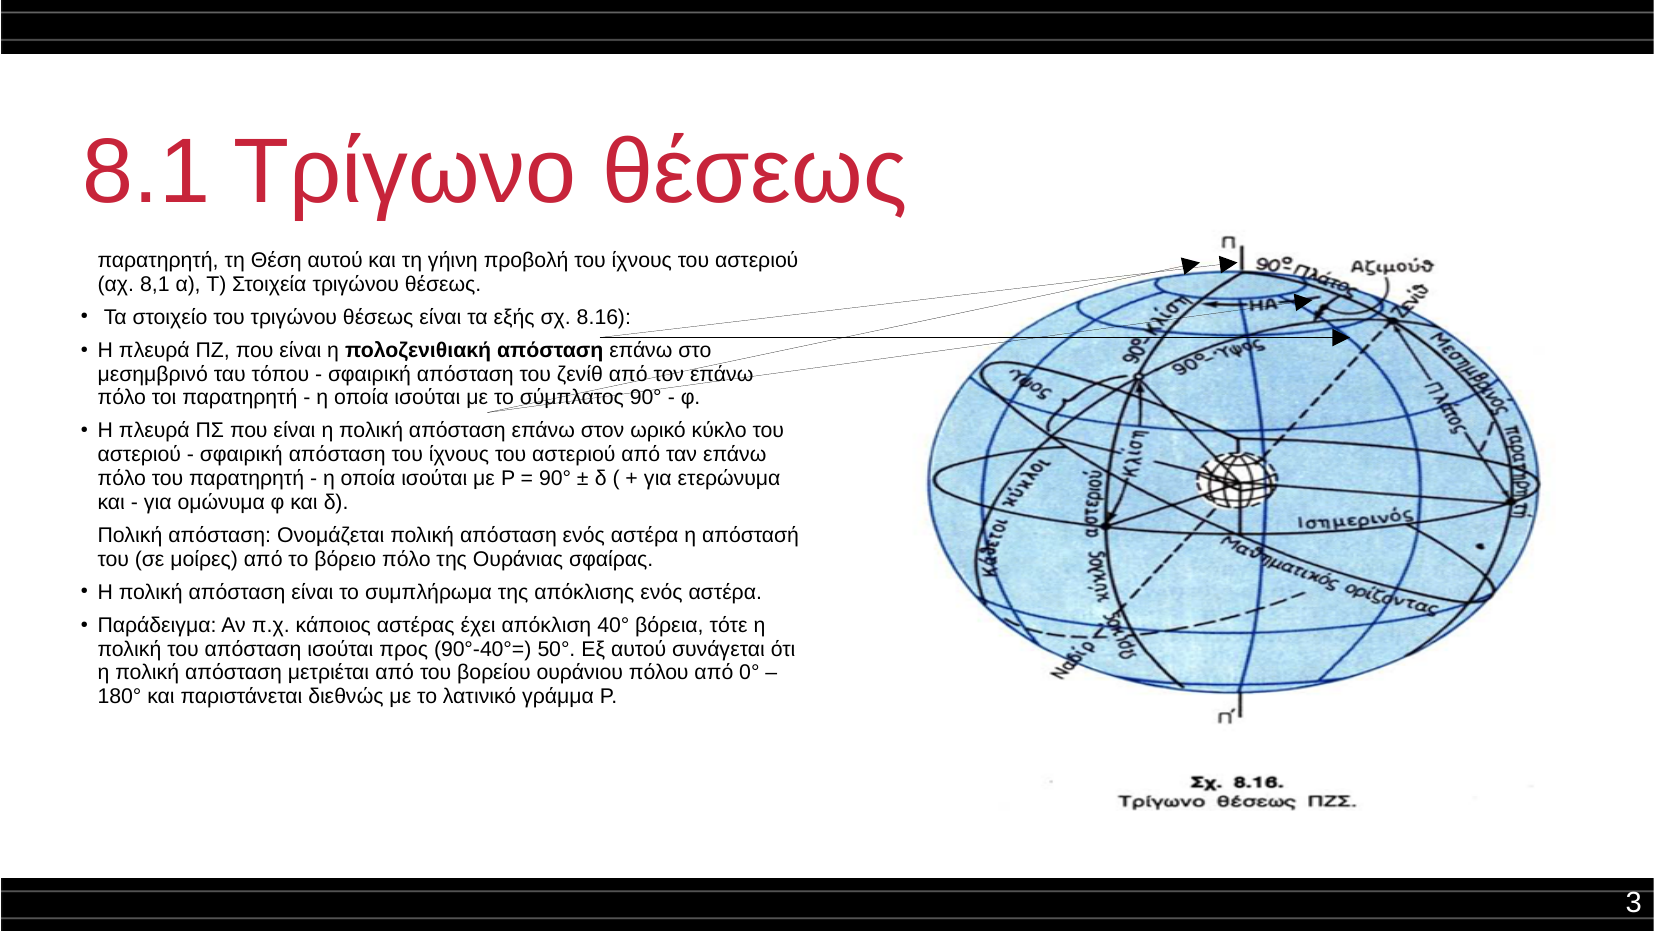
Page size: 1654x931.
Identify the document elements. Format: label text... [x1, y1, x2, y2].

picture [906, 276, 1130, 324]
picture [1, 878, 1654, 931]
title 8.1 Τρίγωνο θέσεως [82, 92, 1571, 249]
picture [906, 224, 1576, 812]
picture [906, 338, 1025, 355]
picture [1, 0, 1654, 54]
list παρατηρητή, τη Θέση αυτού και τη γήινη προβολή του ίχνους του αστεριού (αχ. 8,1 α), Τ) Στοιχεία τριγώνου θέσεως. Τα στοιχείο του τριγώνου θέσεως είναι τα εξής σχ. 8.16): Η πλευρά ΠΖ, που είναι η πολοζενιθιακή απόσταση επάνω στο μεσημβρινό ταυ τόπου - σφαιρική απόσταση του ζενίθ από τον επάνω πόλο τοι παρατηρητή - η οποία ισούται με το σύμπλατος 90° - φ. Η πλευρά ΠΣ που είναι η πολική απόσταση επάνω στον ωρικό κύκλο του αστεριού - σφαιρική απόσταση του ίχνους του αστεριού από ταν επάνω πόλο του παρατηρητή - η οποία ισούται με Ρ = 90° ± δ ( + για ετερώνυμα και - για ομώνυμα φ και δ). Πολική απόσταση: Ονομάζεται πολική απόσταση ενός αστέρα η απόστασή του (σε μοίρες) από το βόρειο πόλο της Ουράνιας σφαίρας. Η πολική απόσταση είναι το συμπλήρωμα της απόκλισης ενός αστέρα. Παράδειγμα: Αν π.χ. κάποιος αστέρας έχει απόκλιση 40° βόρεια, τότε η πολική του απόσταση ισούται προς (90°-40°=) 50°. Εξ αυτού συνάγεται ότι η πολική απόσταση μετριέται από του βορείου ουράνιου πόλου από 0° – 180° και παριστάνεται διεθνώς με το λατινικό γράμμα Ρ. [75, 248, 802, 734]
